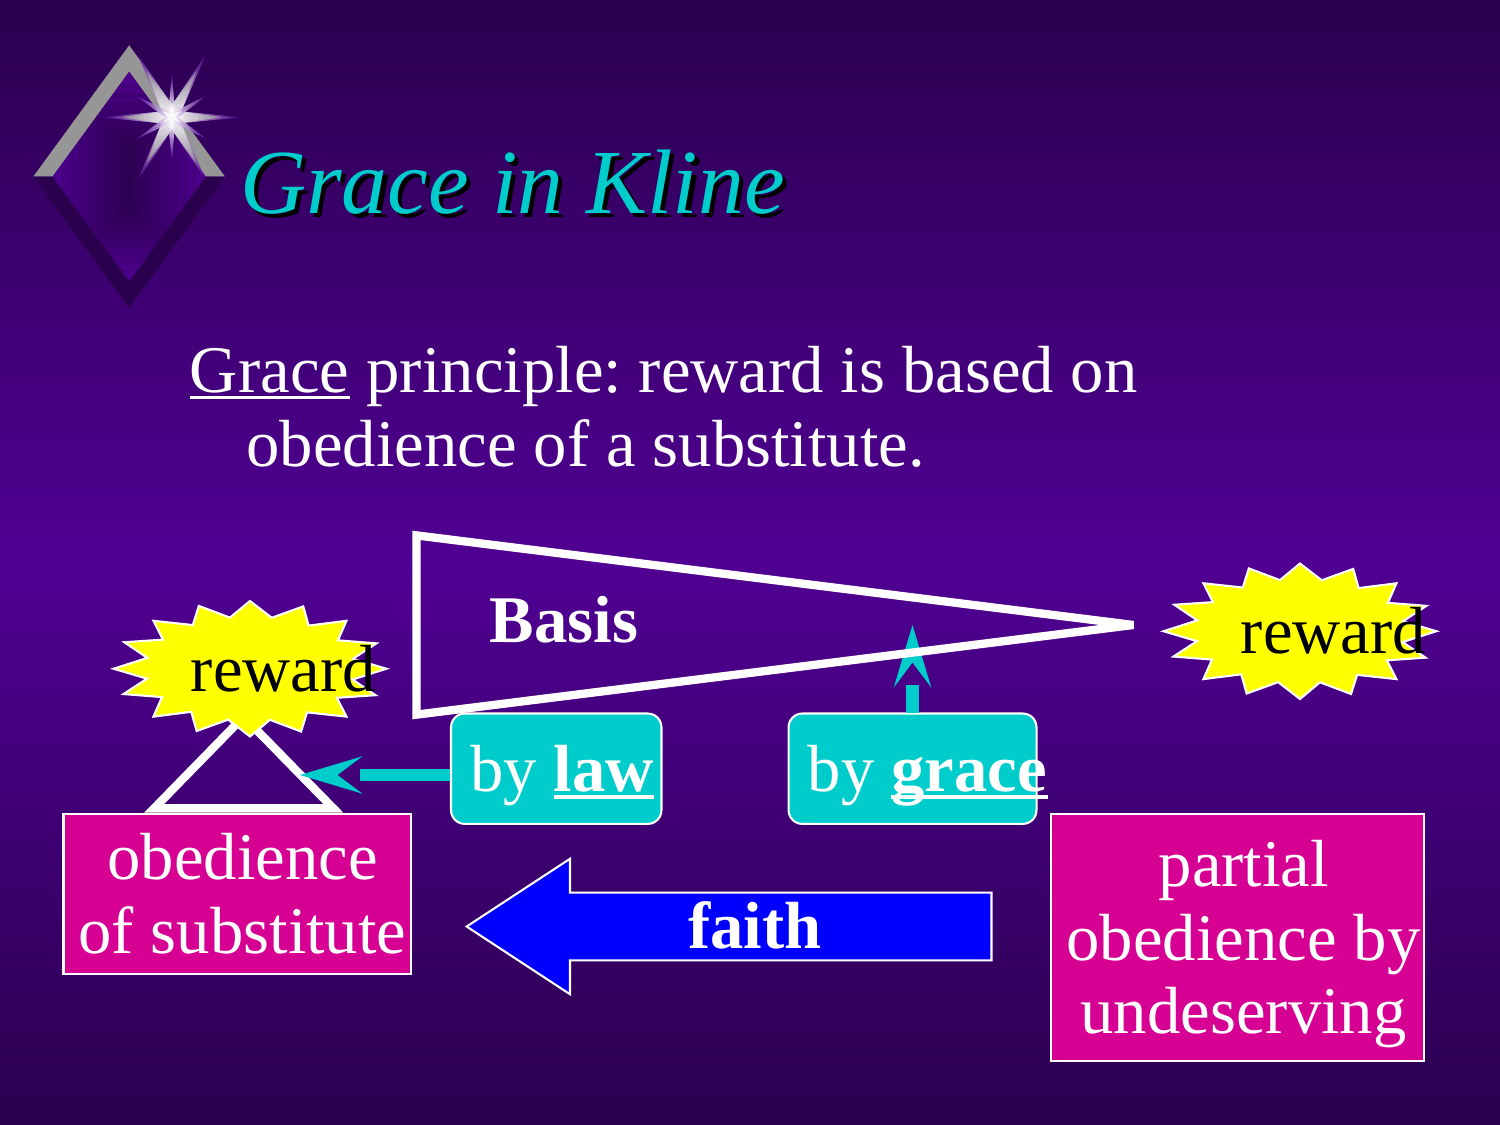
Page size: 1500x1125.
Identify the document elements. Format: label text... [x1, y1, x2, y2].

text_box reward [1421, 626, 1437, 637]
text_box reward [371, 664, 387, 674]
text_box faith [466, 858, 992, 995]
text_box Basis [474, 574, 838, 665]
list Grace principle: reward is based on obedience of a substitute. [174, 324, 1388, 489]
text_box obedience of substitute [63, 813, 412, 974]
text_box reward [1400, 624, 1415, 650]
text_box reward [1163, 563, 1427, 699]
title Grace in Kline [224, 78, 1388, 288]
text_box by grace [788, 713, 1037, 824]
text_box by law [451, 713, 662, 824]
text_box partial obedience by undeserving [1051, 813, 1424, 1062]
text_box reward [350, 662, 365, 688]
text_box reward [113, 601, 377, 737]
